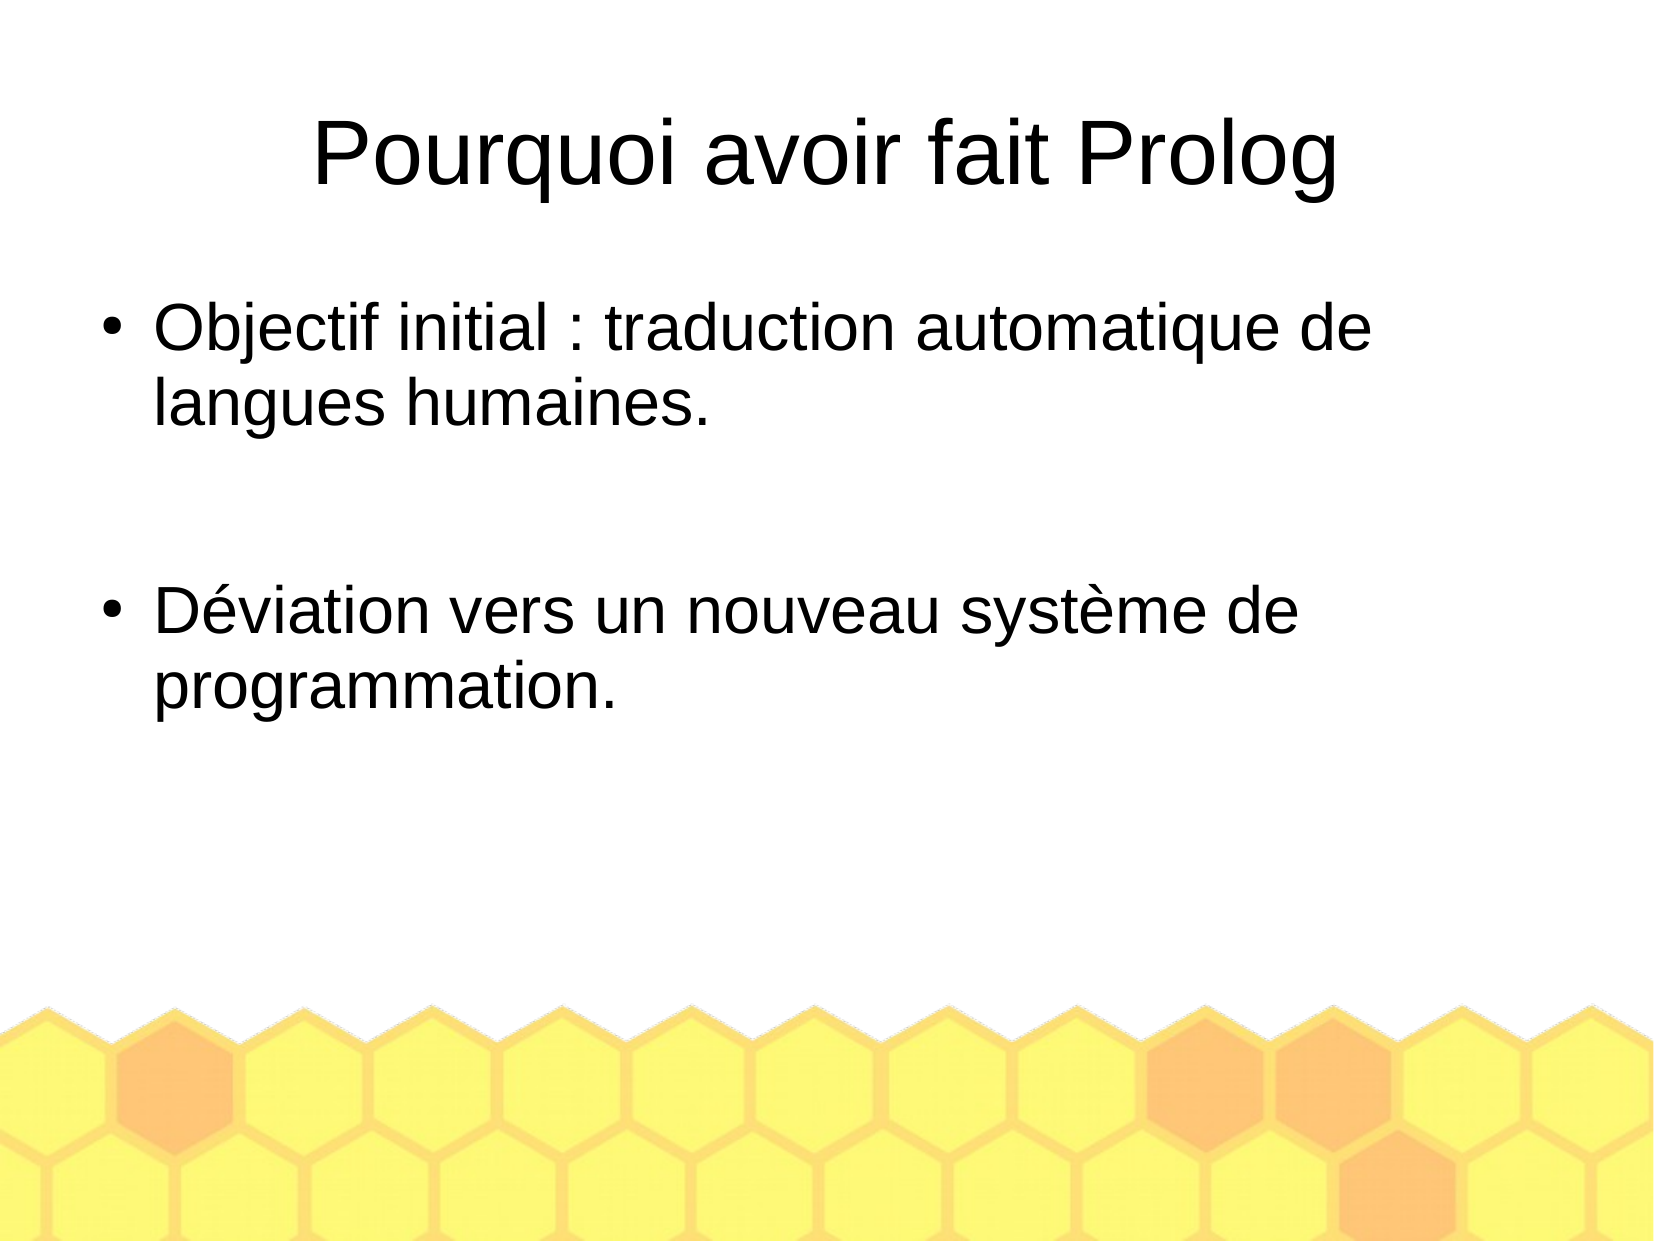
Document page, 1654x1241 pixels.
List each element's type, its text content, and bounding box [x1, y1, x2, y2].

list Objectif initial : traduction automatique de langues humaines. Déviation vers un nouveau système de programmation. [82, 290, 1571, 1010]
title Pourquoi avoir fait Prolog [82, 49, 1571, 257]
picture [0, 1001, 1654, 1241]
